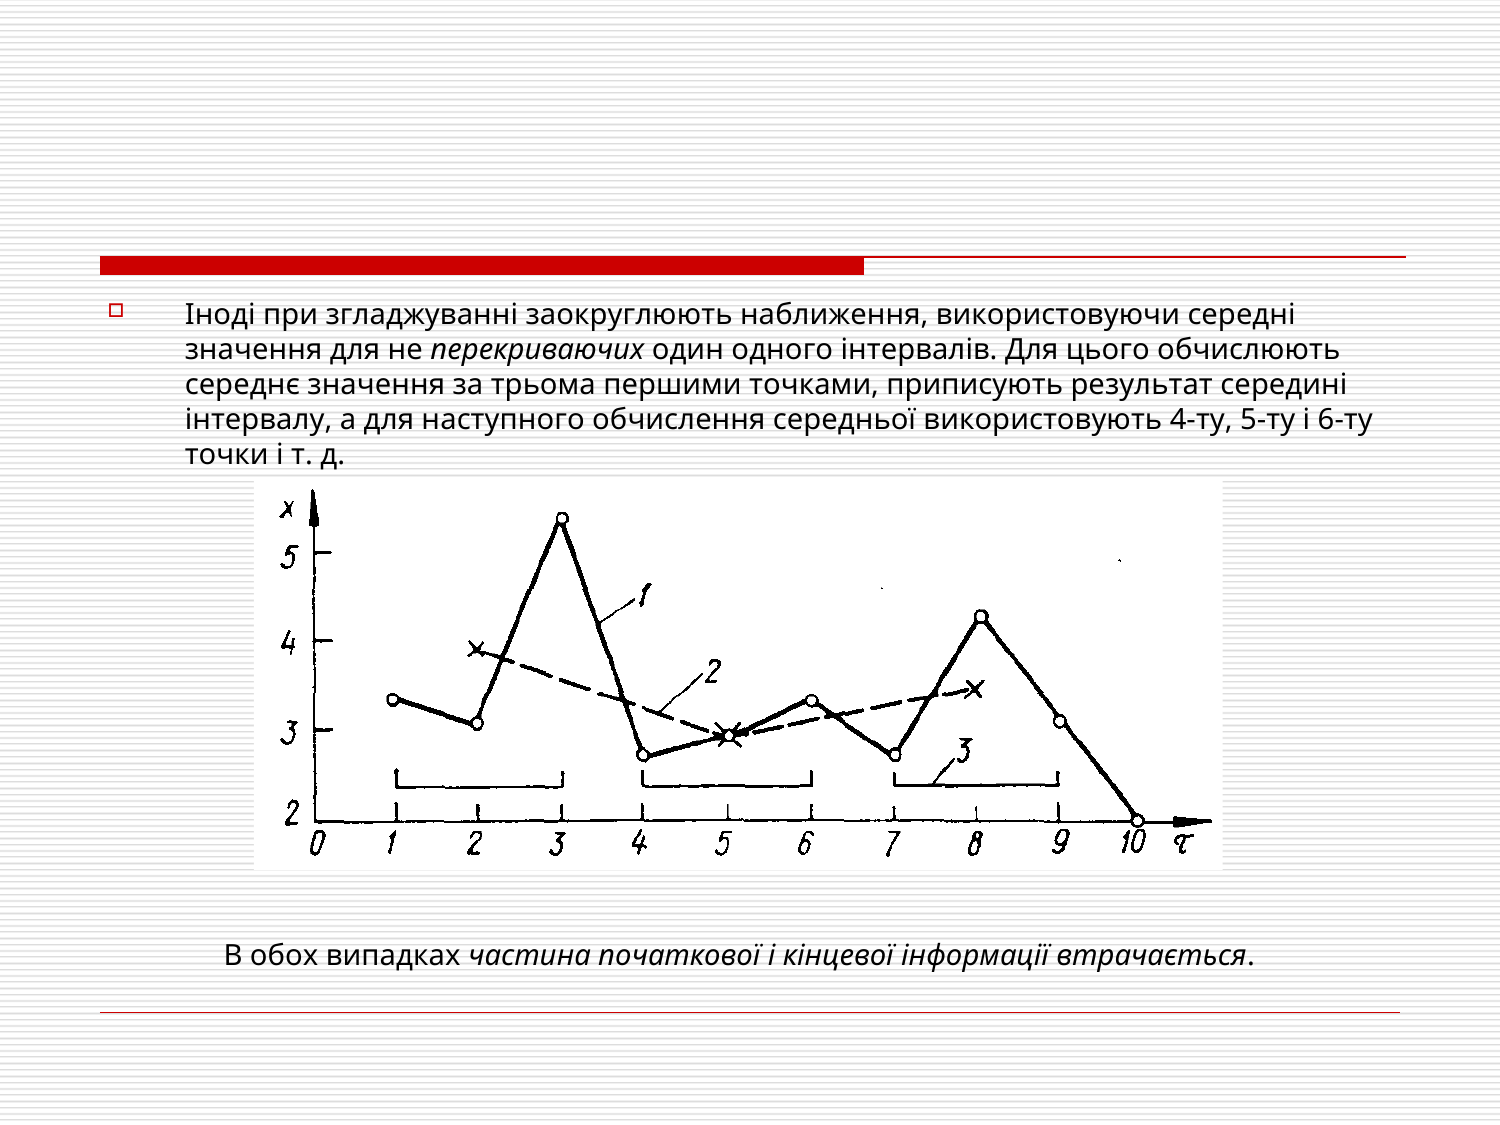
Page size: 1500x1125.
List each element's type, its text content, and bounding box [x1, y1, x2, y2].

text_box В обох випадках частина початкової і кінцевої інформації втрачається. [208, 928, 1270, 979]
list Іноді при згладжуванні заокруглюють наближення, використовуючи середні значення для не перекриваючих один одного інтервалів. Для цього обчислюють середнє значення за трьома першими точками, приписують результат середині інтервалу, а для наступного обчислення середньої використовують 4-ту, 5-ту і 6-ту точки і т. д. [92, 287, 1406, 988]
title [94, 49, 1407, 250]
picture [0, 0, 1500, 1125]
